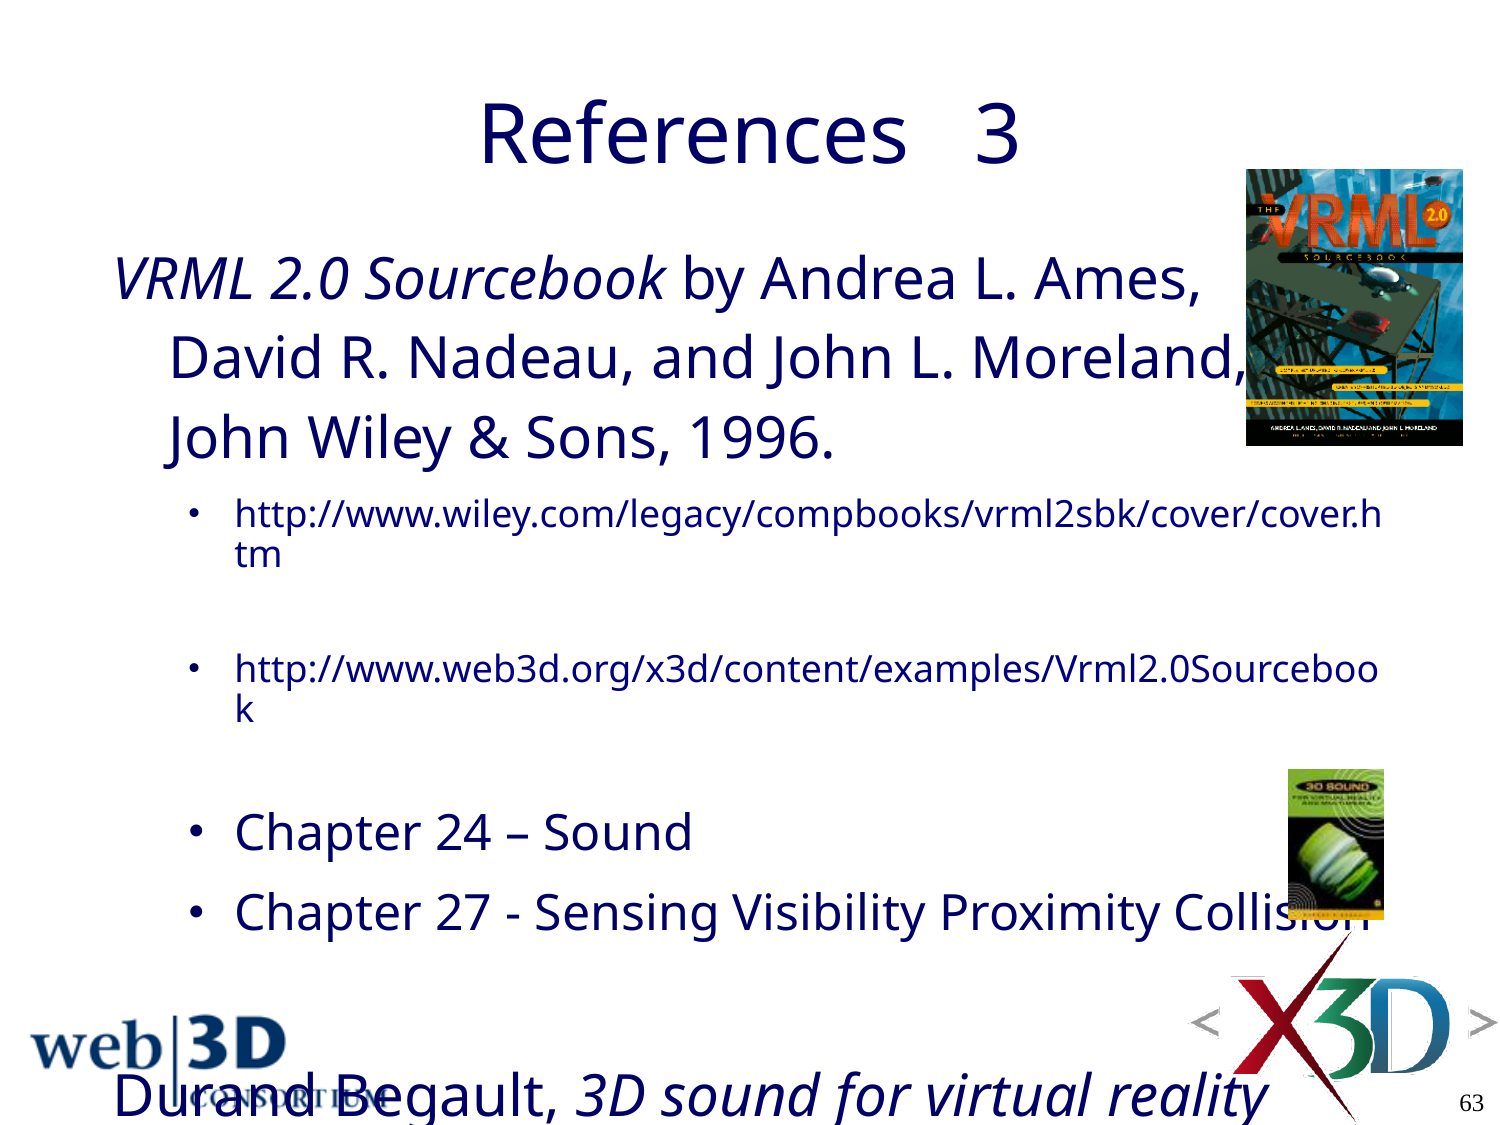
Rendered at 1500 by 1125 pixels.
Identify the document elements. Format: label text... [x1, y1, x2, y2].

picture [1288, 769, 1384, 920]
picture [1245, 169, 1463, 446]
title References 3 [112, 44, 1388, 218]
picture [12, 998, 413, 1118]
picture [1187, 926, 1500, 1125]
list VRML 2.0 Sourcebook by Andrea L. Ames, David R. Nadeau, and John L. Moreland, John Wiley & Sons, 1996. http://www.wiley.com/legacy/compbooks/vrml2sbk/cover/cover.htm http://www.web3d.org/x3d/content/examples/Vrml2.0Sourcebook Chapter 24 – Sound Chapter 27 - Sensing Visibility Proximity Collision Durand Begault, 3D sound for virtual reality and multimedia, Academic Press, 1994 http://portal.acm.org/citation.cfm?id=184407 [112, 237, 1388, 1012]
